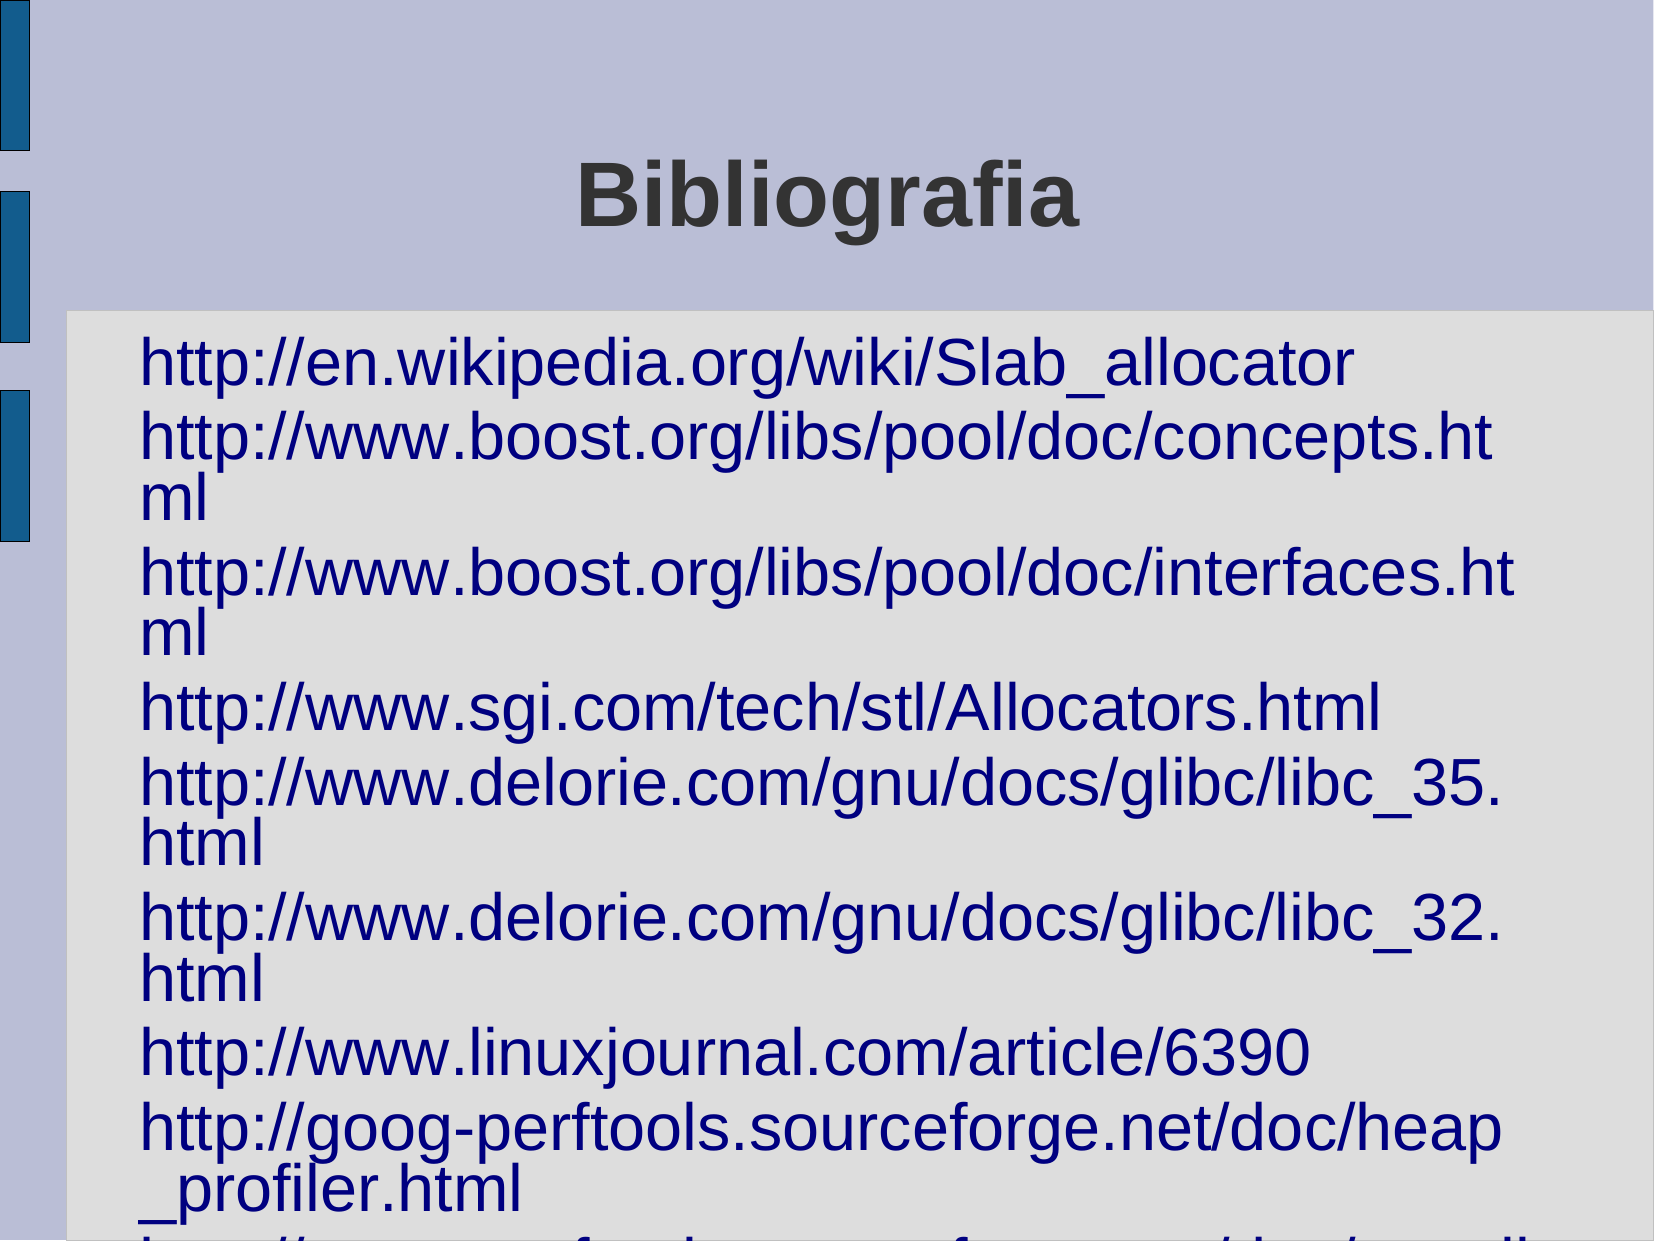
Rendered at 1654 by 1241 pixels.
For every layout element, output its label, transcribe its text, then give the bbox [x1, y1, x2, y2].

title Bibliografia [121, 91, 1534, 299]
list http://en.wikipedia.org/wiki/Slab_allocator http://www.boost.org/libs/pool/doc/concepts.html http://www.boost.org/libs/pool/doc/interfaces.html http://www.sgi.com/tech/stl/Allocators.html http://www.delorie.com/gnu/docs/glibc/libc_35.html http://www.delorie.com/gnu/docs/glibc/libc_32.html http://www.linuxjournal.com/article/6390 http://goog-perftools.sourceforge.net/doc/heap_profiler.html http://goog-perftools.sourceforge.net/doc/tcmalloc.html http://sig9.com/articles/gcc-packed-structures http://gcc.gnu.org/onlinedocs/gcc-3.3.3/gcc/Variable-Attributes.html [121, 324, 1534, 1241]
